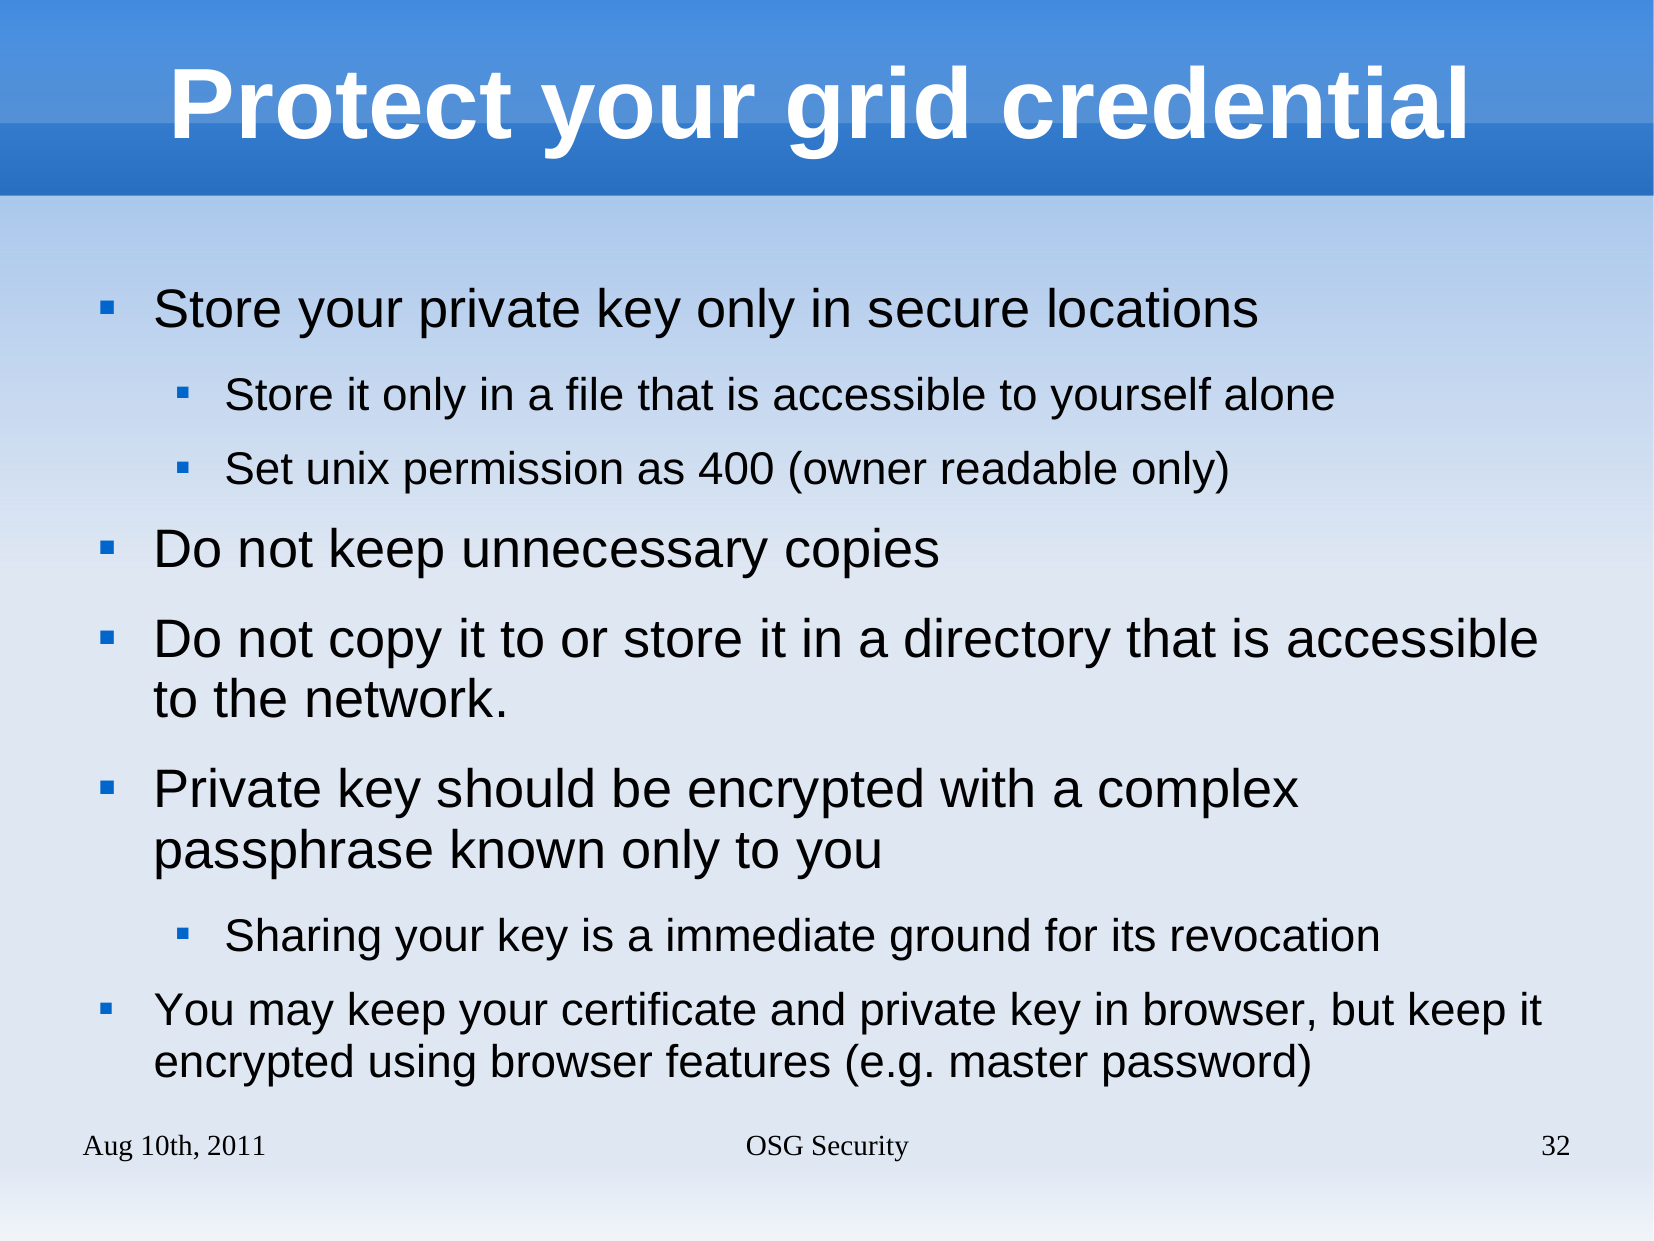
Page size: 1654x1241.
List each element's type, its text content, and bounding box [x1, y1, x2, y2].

picture [0, 0, 1654, 1241]
title Protect your grid credential [76, 0, 1565, 208]
list Store your private key only in secure locations Store it only in a file that is accessible to yourself alone Set unix permission as 400 (owner readable only) Do not keep unnecessary copies Do not copy it to or store it in a directory that is accessible to the network. Private key should be encrypted with a complex passphrase known only to you Sharing your key is a immediate ground for its revocation You may keep your certificate and private key in browser, but keep it encrypted using browser features (e.g. master password) [82, 278, 1571, 1097]
